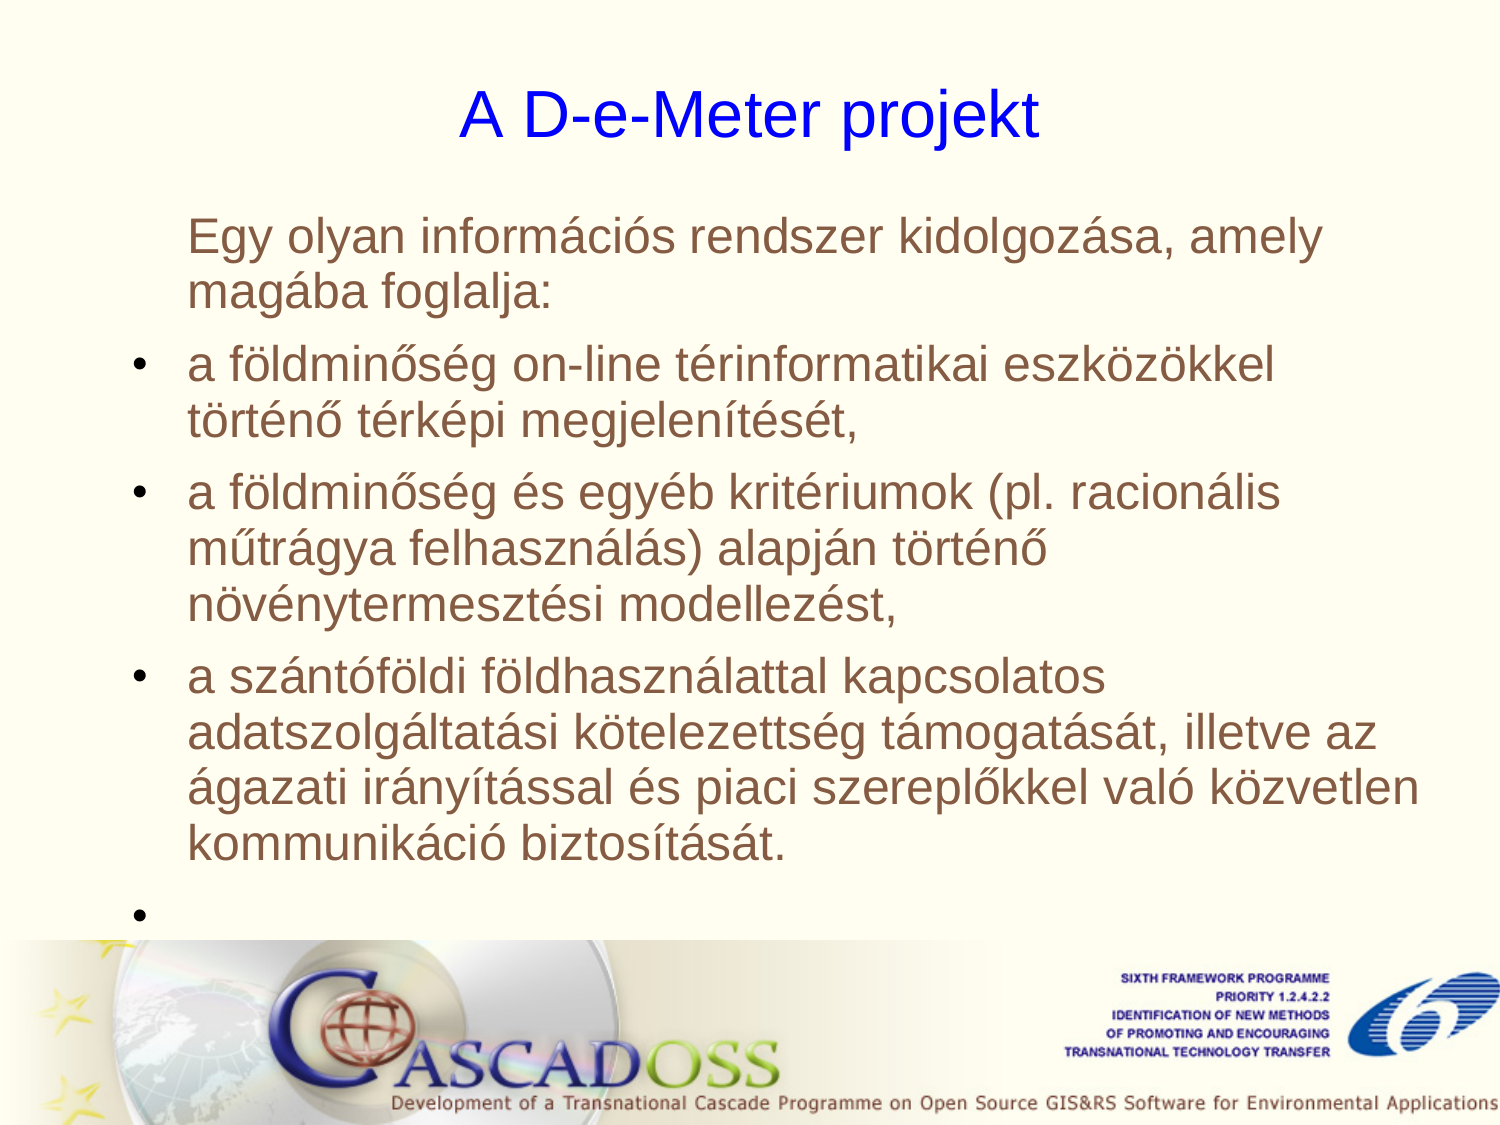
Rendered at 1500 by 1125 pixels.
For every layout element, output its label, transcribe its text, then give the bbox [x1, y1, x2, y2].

picture [0, 940, 1500, 1125]
list Egy olyan információs rendszer kidolgozása, amely magába foglalja: a földminőség on-line térinformatikai eszközökkel történő térképi megjelenítését, a földminőség és egyéb kritériumok (pl. racionális műtrágya felhasználás) alapján történő növénytermesztési modellezést, a szántóföldi földhasználattal kapcsolatos adatszolgáltatási kötelezettség támogatását, illetve az ágazati irányítással és piaci szereplőkkel való közvetlen kommunikáció biztosítását. [75, 207, 1425, 944]
title A D-e-Meter projekt [75, 28, 1425, 201]
